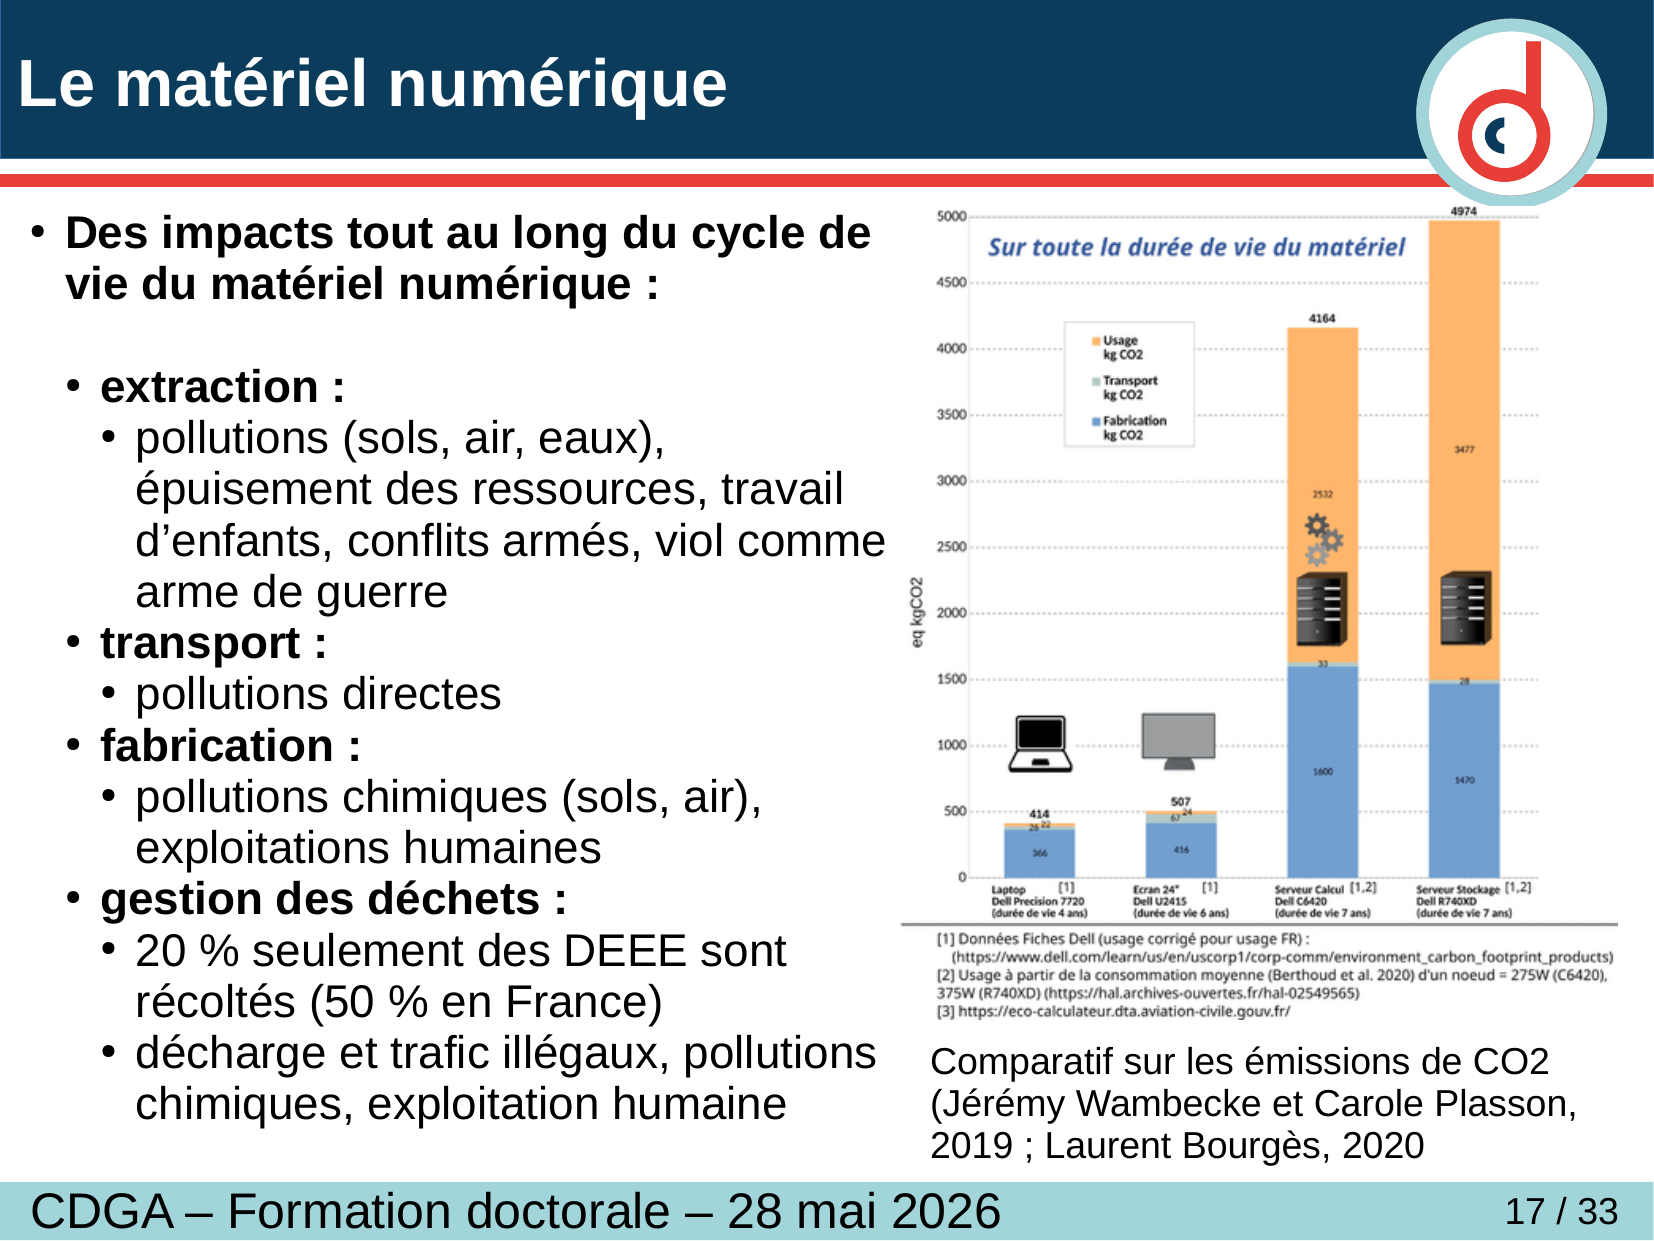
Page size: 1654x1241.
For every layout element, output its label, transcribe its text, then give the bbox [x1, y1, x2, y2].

text_box Comparatif sur les émissions de CO2 (Jérémy Wambecke et Carole Plasson, 2019 ; Laurent Bourgès, 2020 [915, 1033, 1654, 1182]
subtitle Des impacts tout au long du cycle de vie du matériel numérique : extraction : pollutions (sols, air, eaux), épuisement des ressources, travail d’enfants, conflits armés, viol comme arme de guerre transport : pollutions directes fabrication : pollutions chimiques (sols, air), exploitations humaines gestion des déchets : 20 % seulement des DEEE sont récoltés (50 % en France) décharge et trafic illégaux, pollutions chimiques, exploitation humaine [29, 184, 916, 1152]
title Le matériel numérique [17, 11, 1412, 159]
picture [916, 206, 1618, 1020]
